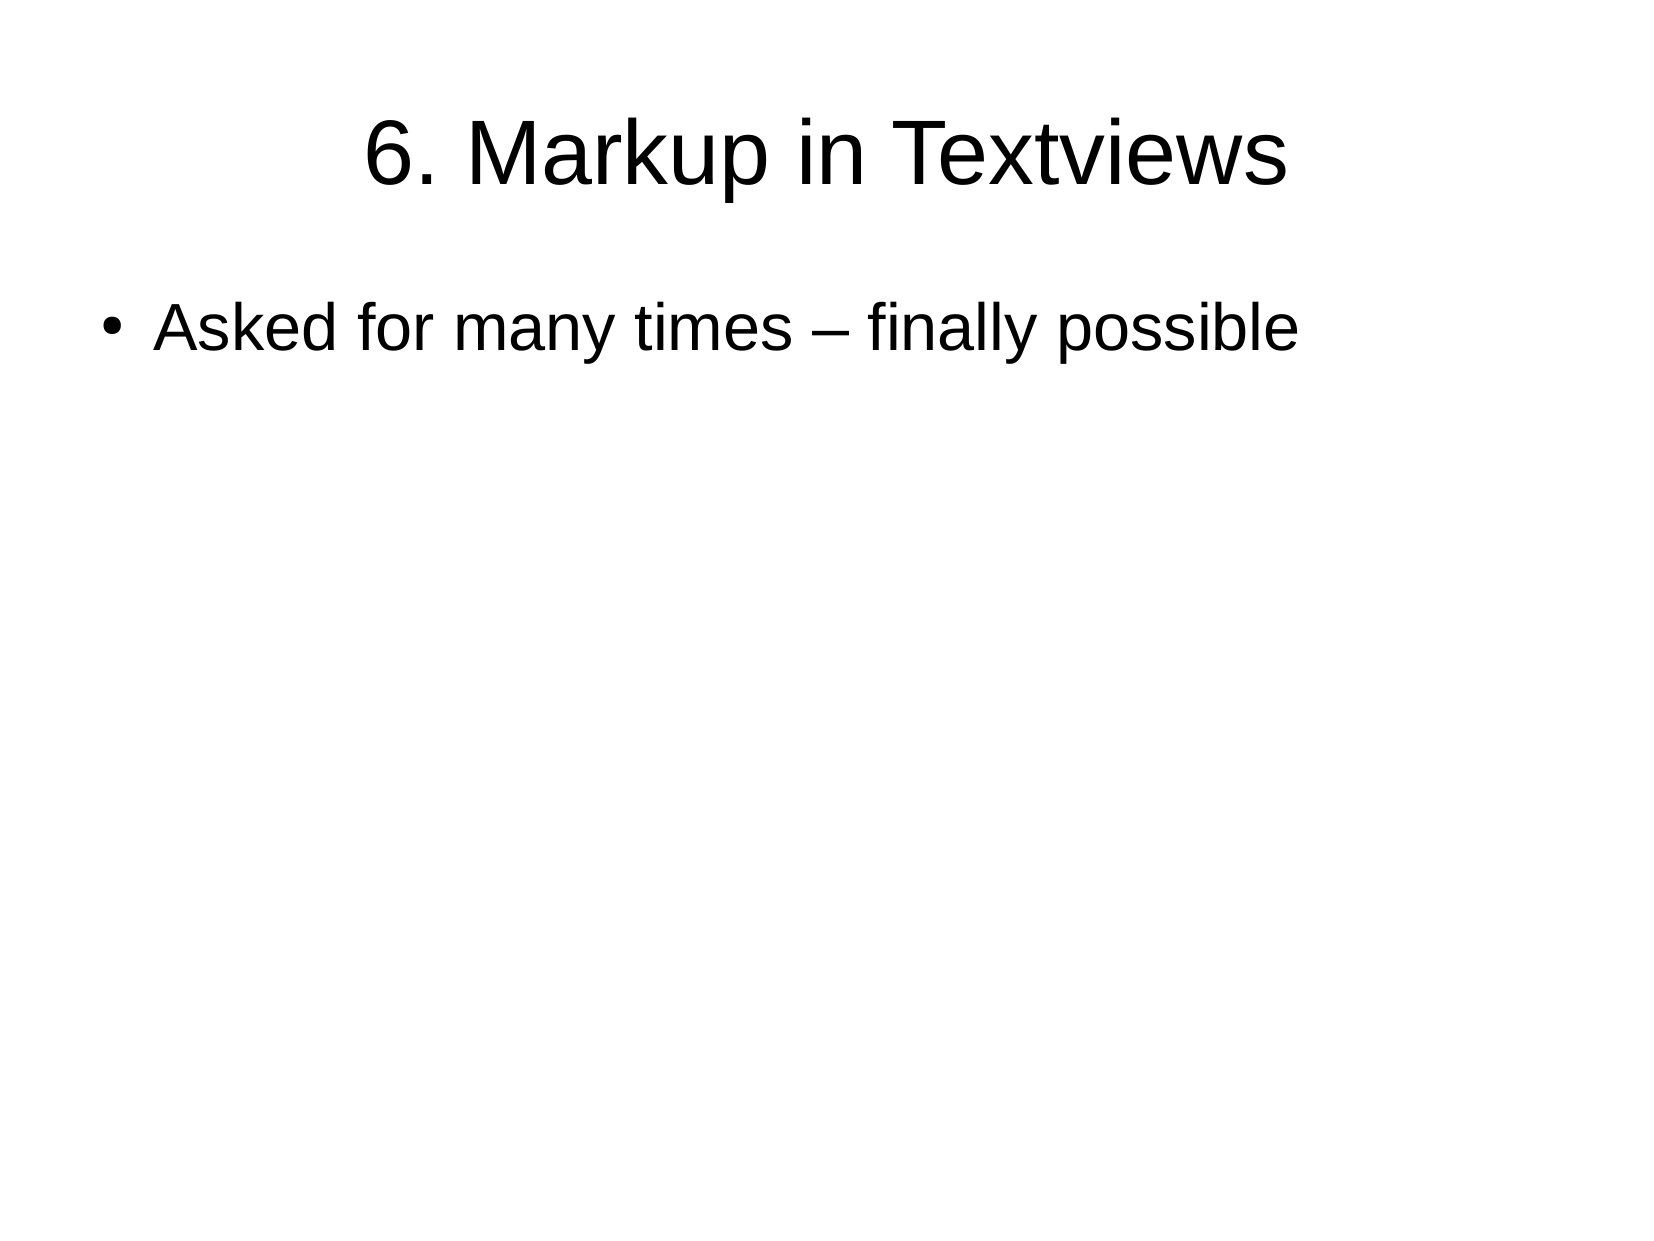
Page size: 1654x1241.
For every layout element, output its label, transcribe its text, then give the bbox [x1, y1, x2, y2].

title 6. Markup in Textviews [82, 49, 1571, 257]
list Asked for many times – finally possible [82, 290, 1571, 1010]
